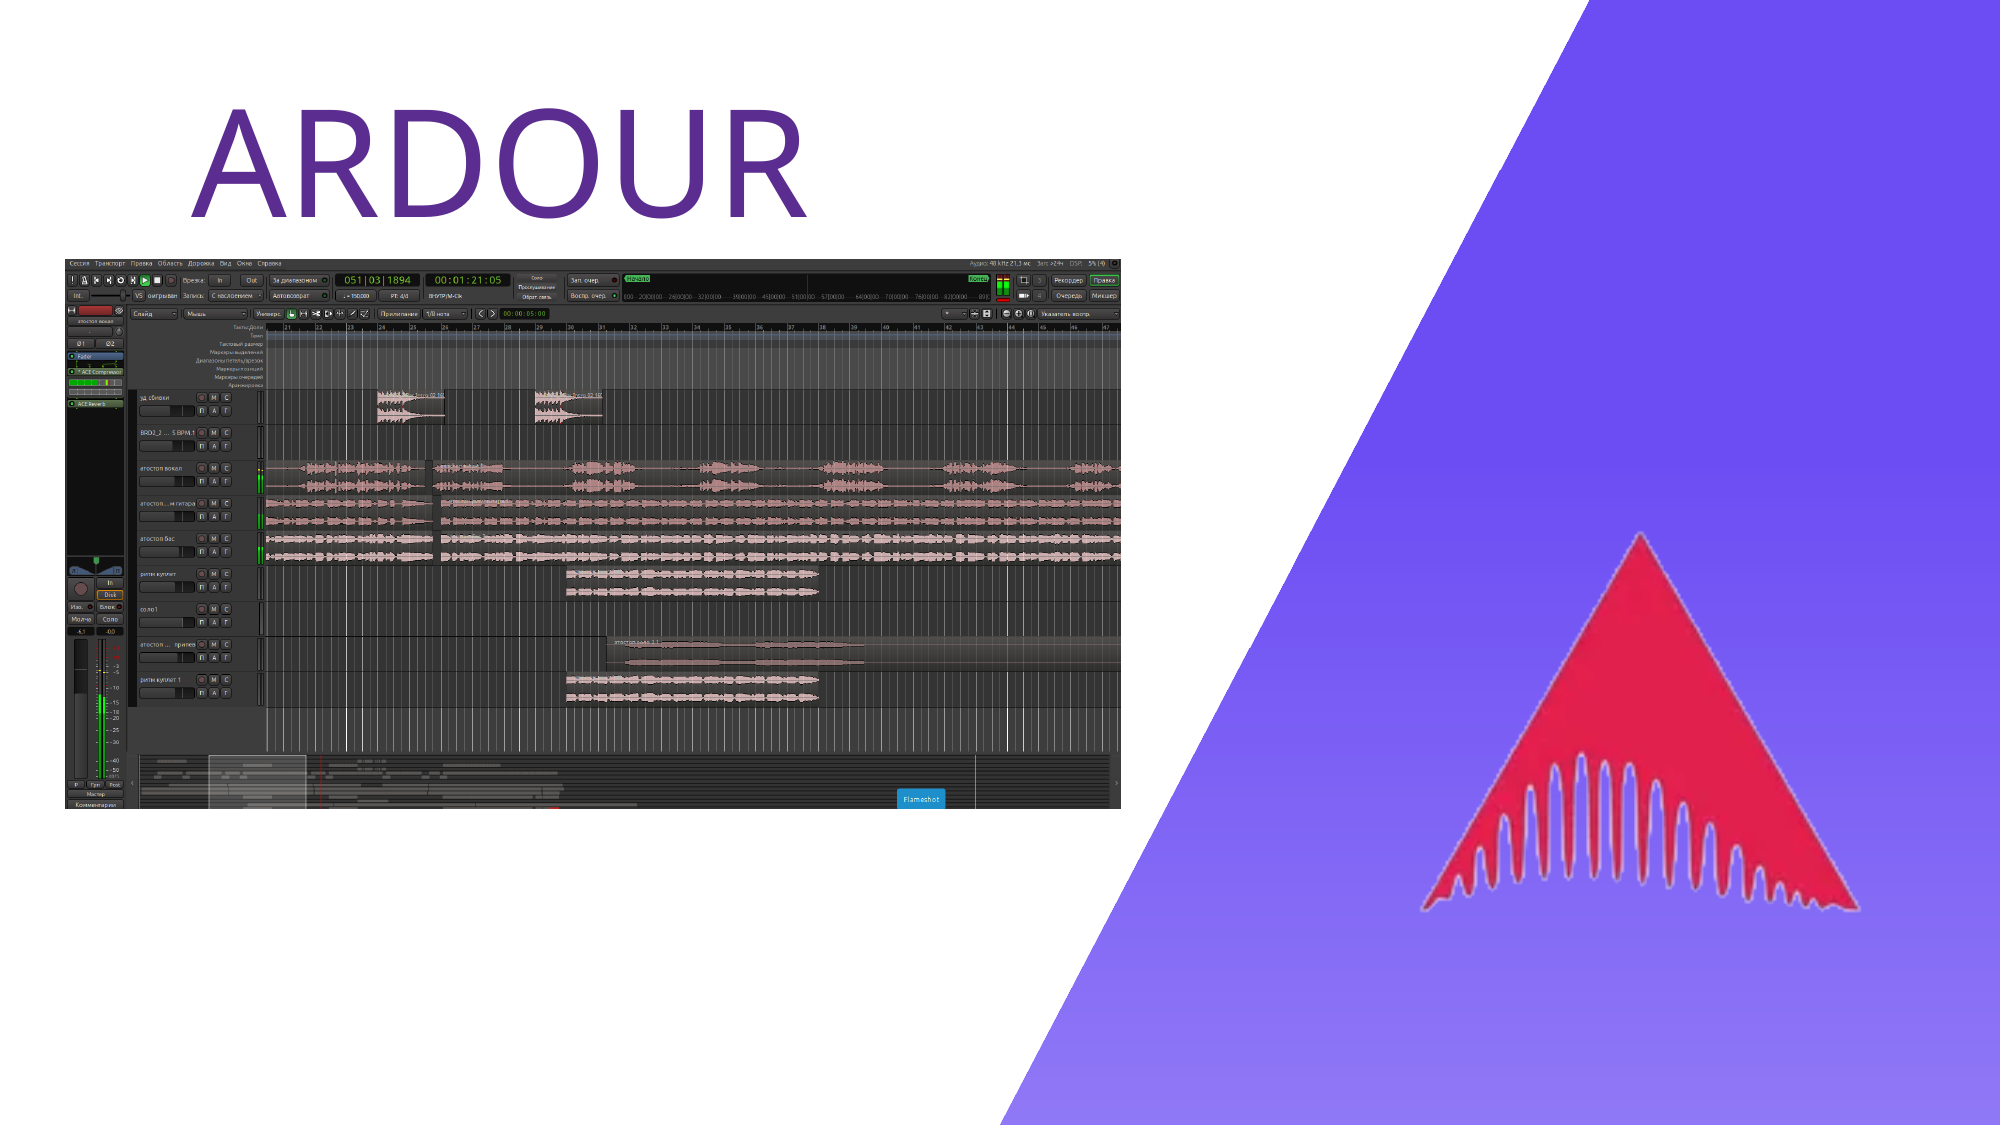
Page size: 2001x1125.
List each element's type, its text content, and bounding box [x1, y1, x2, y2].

text_box [999, 0, 2000, 1125]
picture [65, 259, 1121, 809]
picture [1413, 513, 1867, 921]
text_box ARDOUR [177, 50, 1430, 415]
